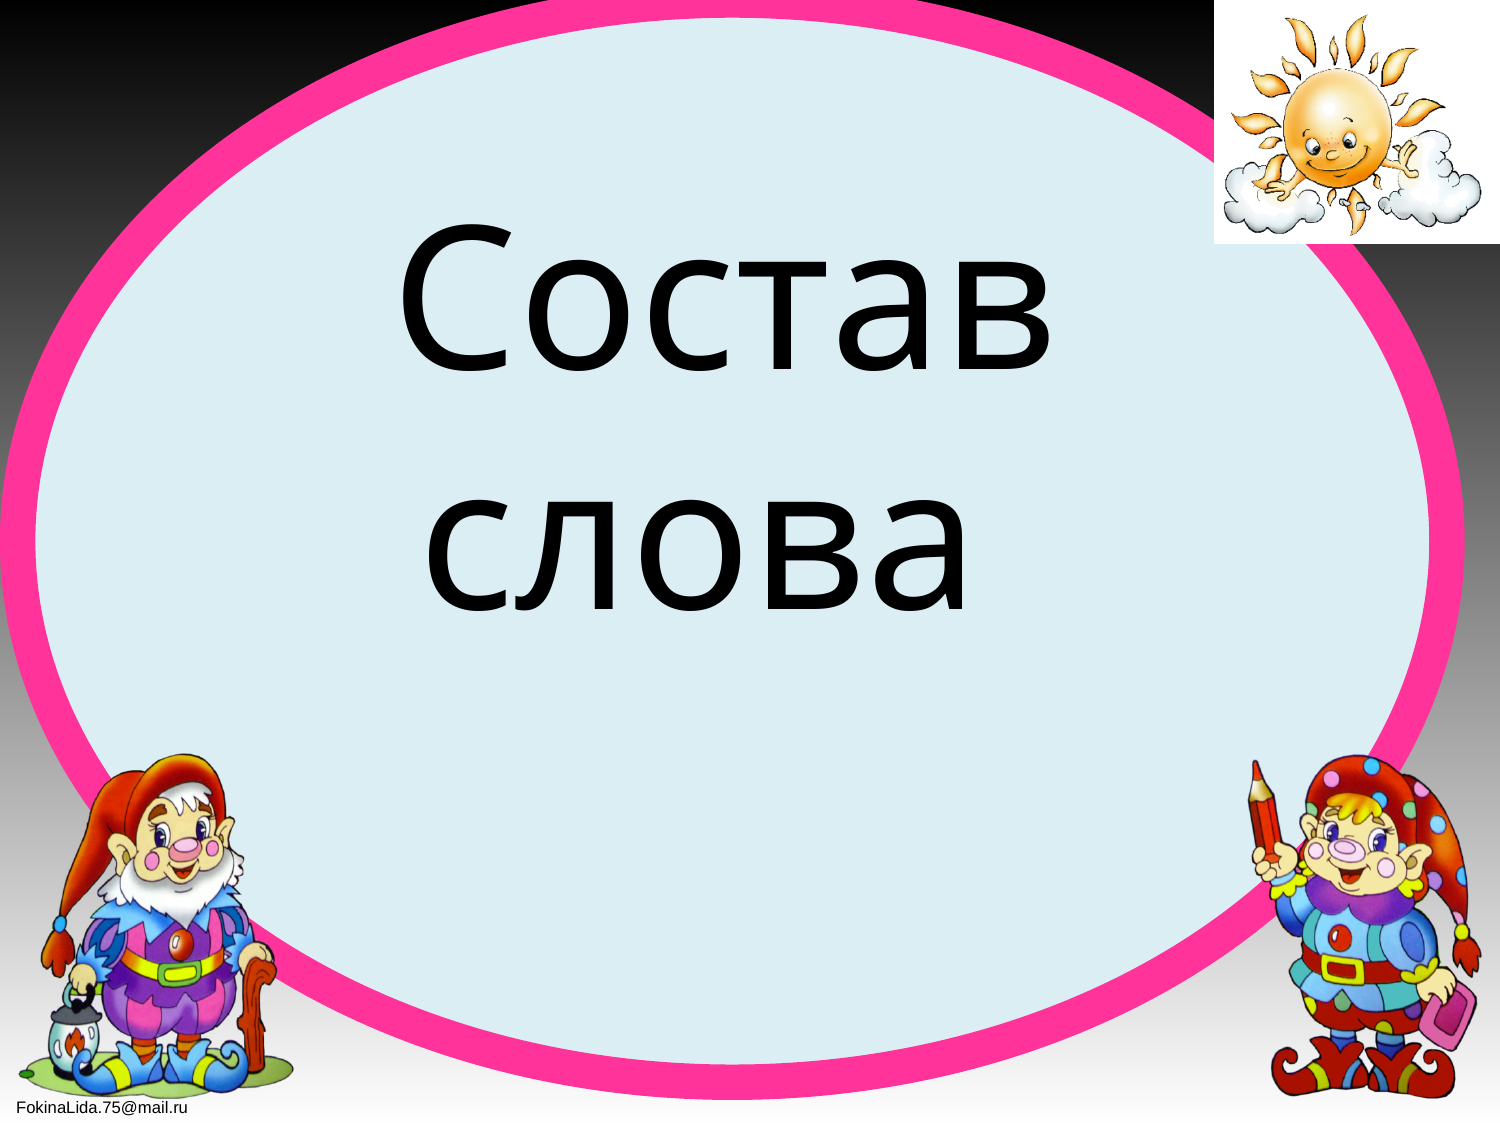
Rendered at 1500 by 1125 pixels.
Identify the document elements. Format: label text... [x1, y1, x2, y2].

title Состав слова [199, 282, 1251, 538]
picture [1214, 0, 1500, 244]
picture [1246, 751, 1483, 1101]
picture [17, 751, 294, 1101]
